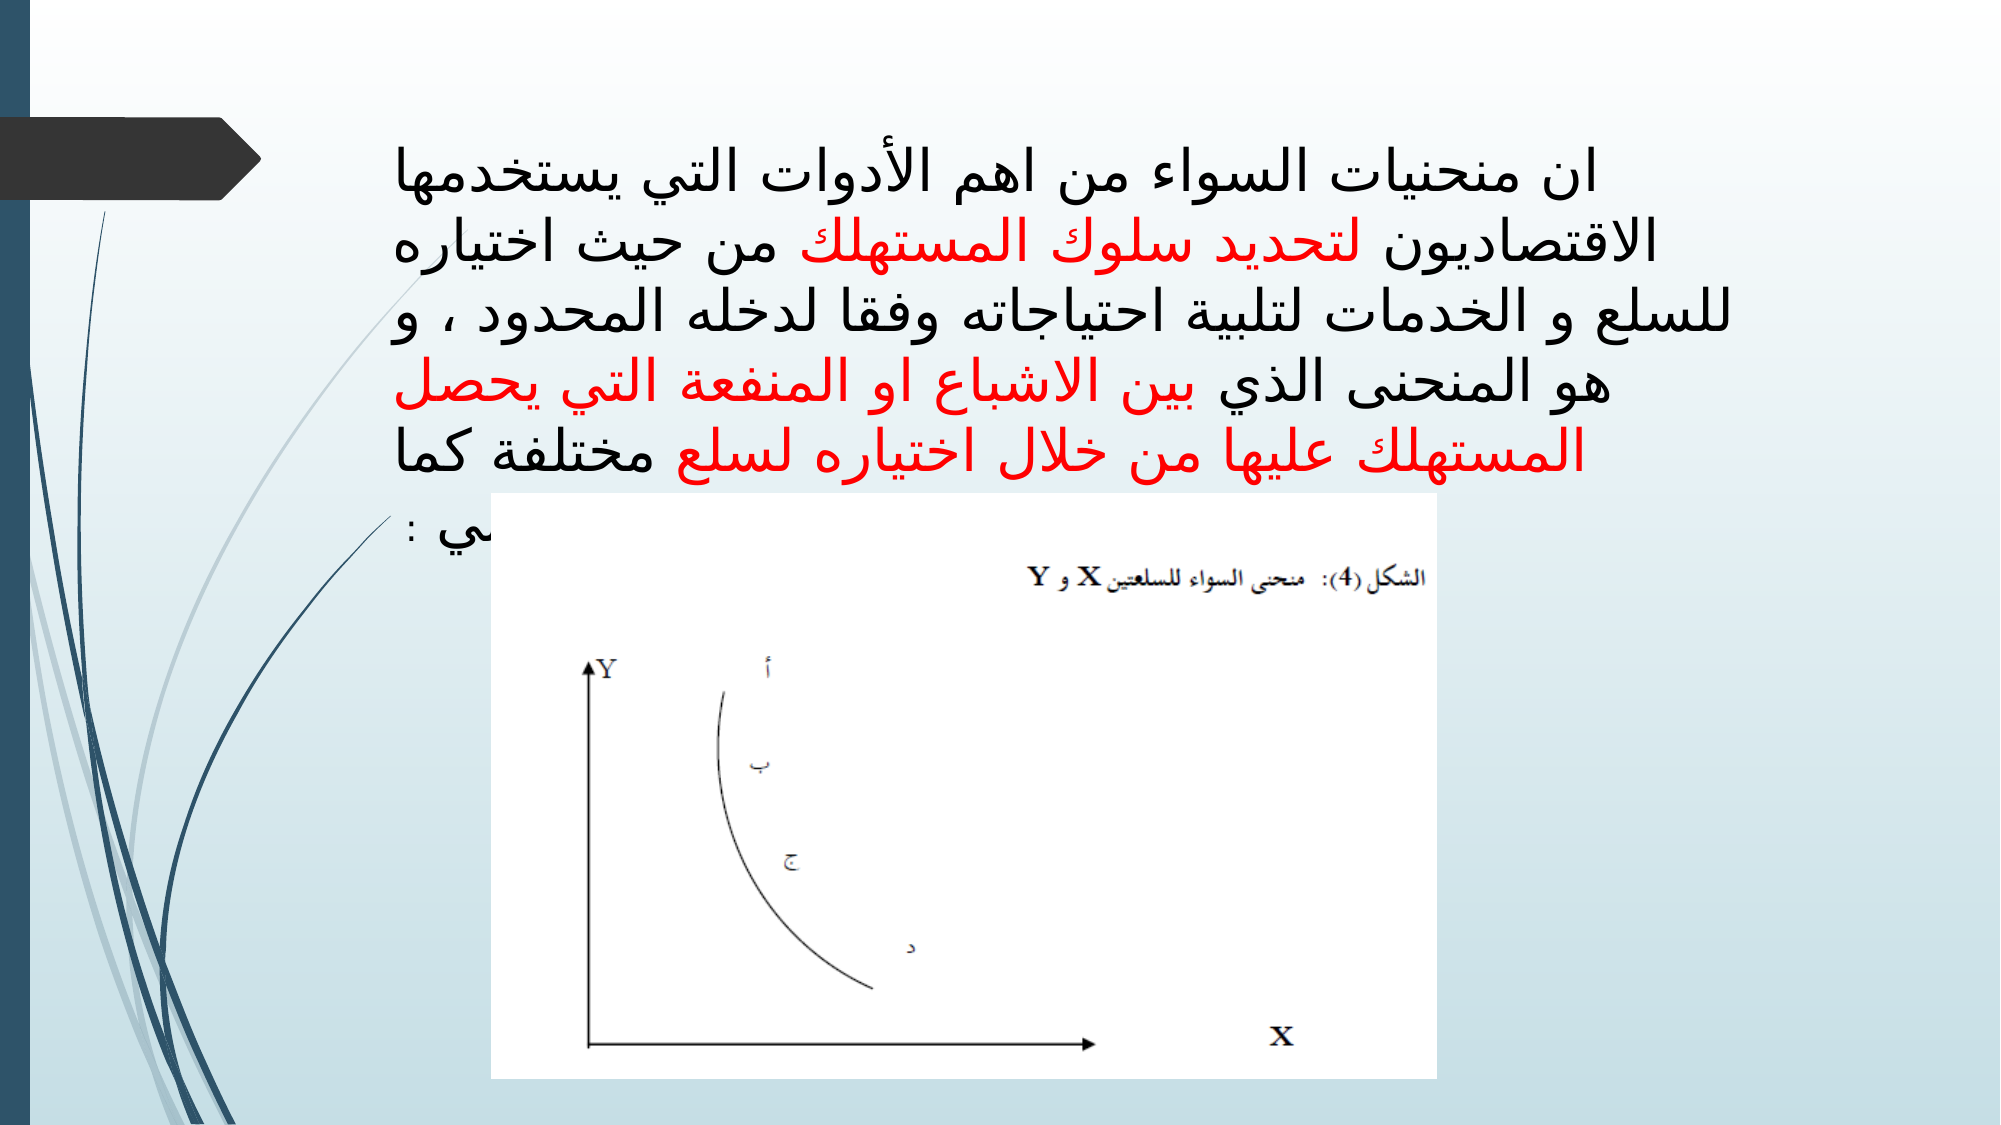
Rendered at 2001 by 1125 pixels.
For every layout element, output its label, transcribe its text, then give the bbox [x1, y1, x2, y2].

text_box ان منحنيات السواء من اهم الأدوات التي يستخدمها الاقتصاديون لتحديد سلوك المستهلك من حيث اختياره للسلع و الخدمات لتلبية احتياجاته وفقا لدخله المحدود ، و هو المنحنى الذي بين الاشباع او المنفعة التي يحصل المستهلك عليها من خلال اختياره لسلع مختلفة كما يوضحه الشكل التالي : [378, 126, 1751, 561]
picture [491, 493, 1437, 1080]
